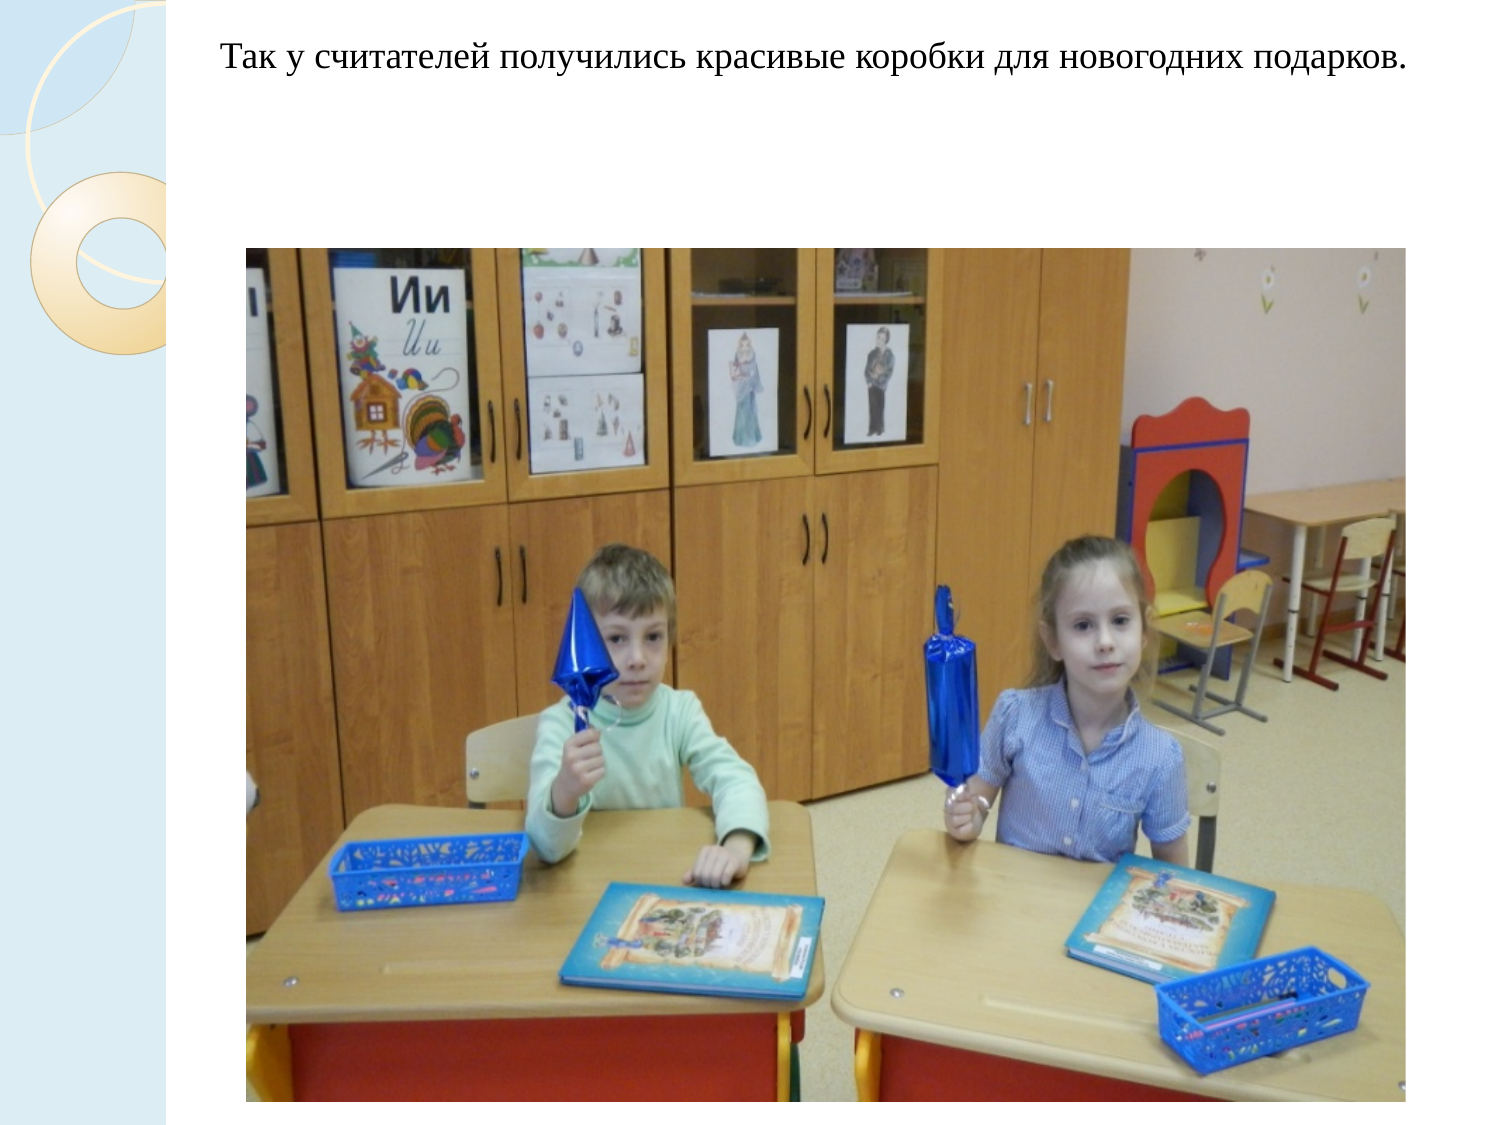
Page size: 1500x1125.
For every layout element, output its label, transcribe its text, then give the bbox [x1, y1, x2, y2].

text_box Так у считателей получились красивые коробки для новогодних подарков. [175, 23, 1453, 84]
picture [246, 248, 1406, 1102]
